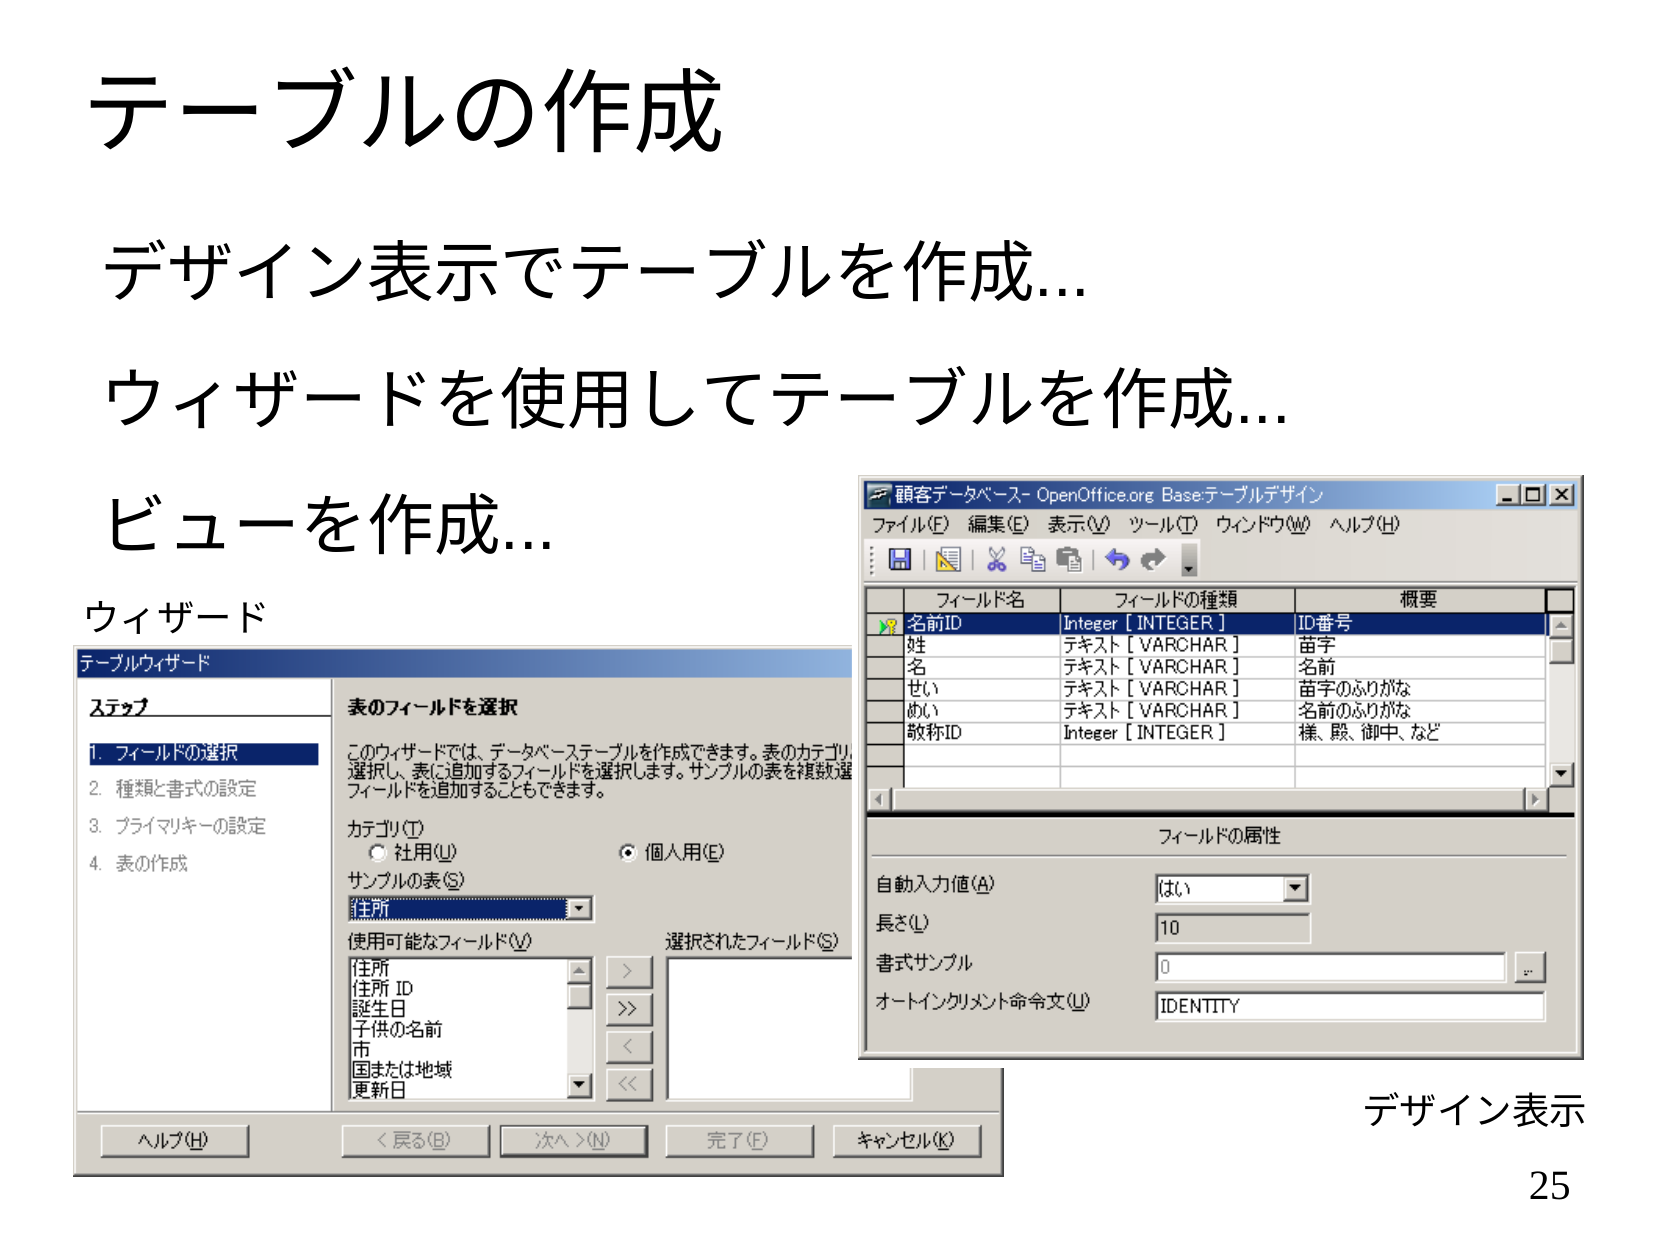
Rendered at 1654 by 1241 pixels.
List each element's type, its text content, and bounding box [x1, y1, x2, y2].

text_box [851, 450, 1613, 1068]
picture [73, 645, 1004, 1177]
list デザイン表示でテーブルを作成... ウィザードを使用してテーブルを作成... ビューを作成... [82, 219, 1571, 1038]
title テーブルの作成 [82, 0, 1623, 213]
picture [858, 475, 1584, 1060]
text_box ウィザード [67, 580, 257, 633]
text_box デザイン表示 [1347, 1073, 1589, 1127]
